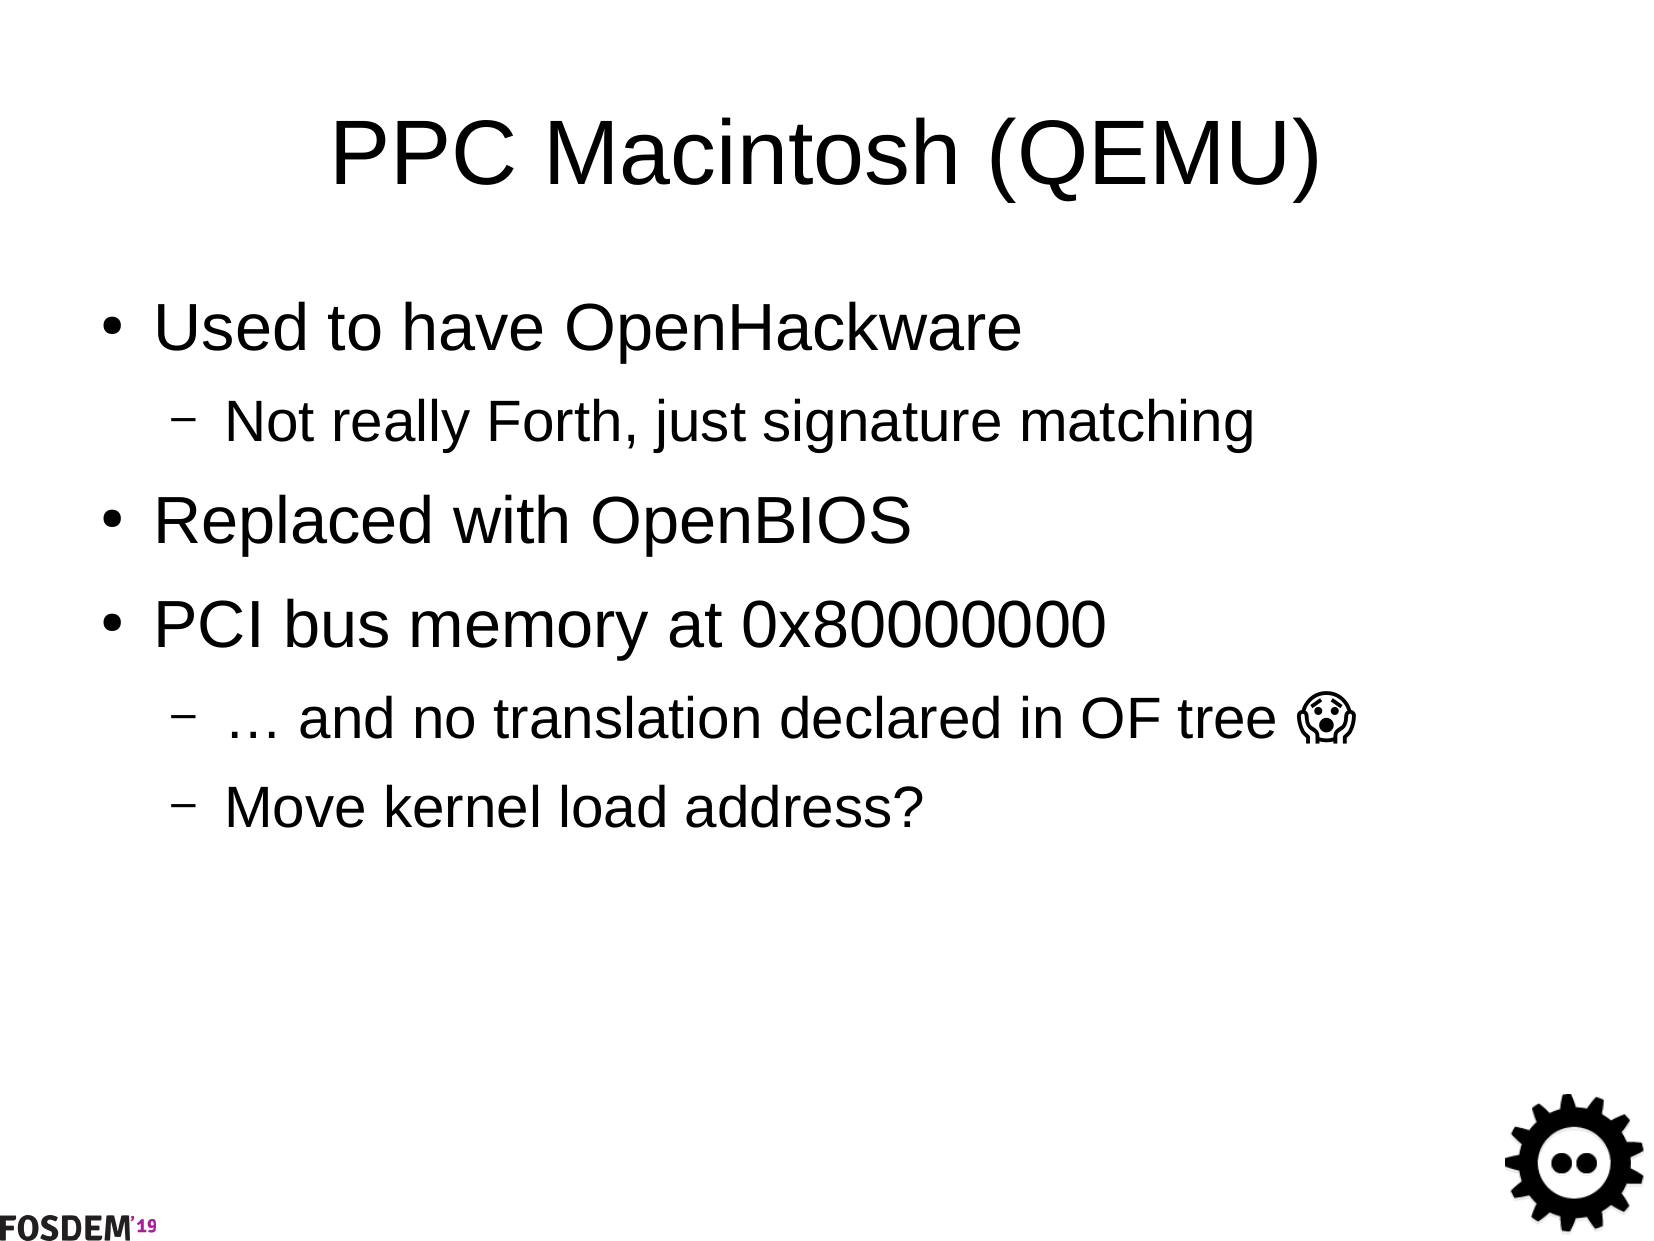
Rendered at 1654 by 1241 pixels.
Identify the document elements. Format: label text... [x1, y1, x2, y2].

picture [1505, 1094, 1648, 1235]
picture [0, 1215, 156, 1241]
title PPC Macintosh (QEMU) [82, 49, 1571, 257]
list Used to have OpenHackware Not really Forth, just signature matching Replaced with OpenBIOS PCI bus memory at 0x80000000 … and no translation declared in OF tree 😱 Move kernel load address? [82, 290, 1571, 1010]
